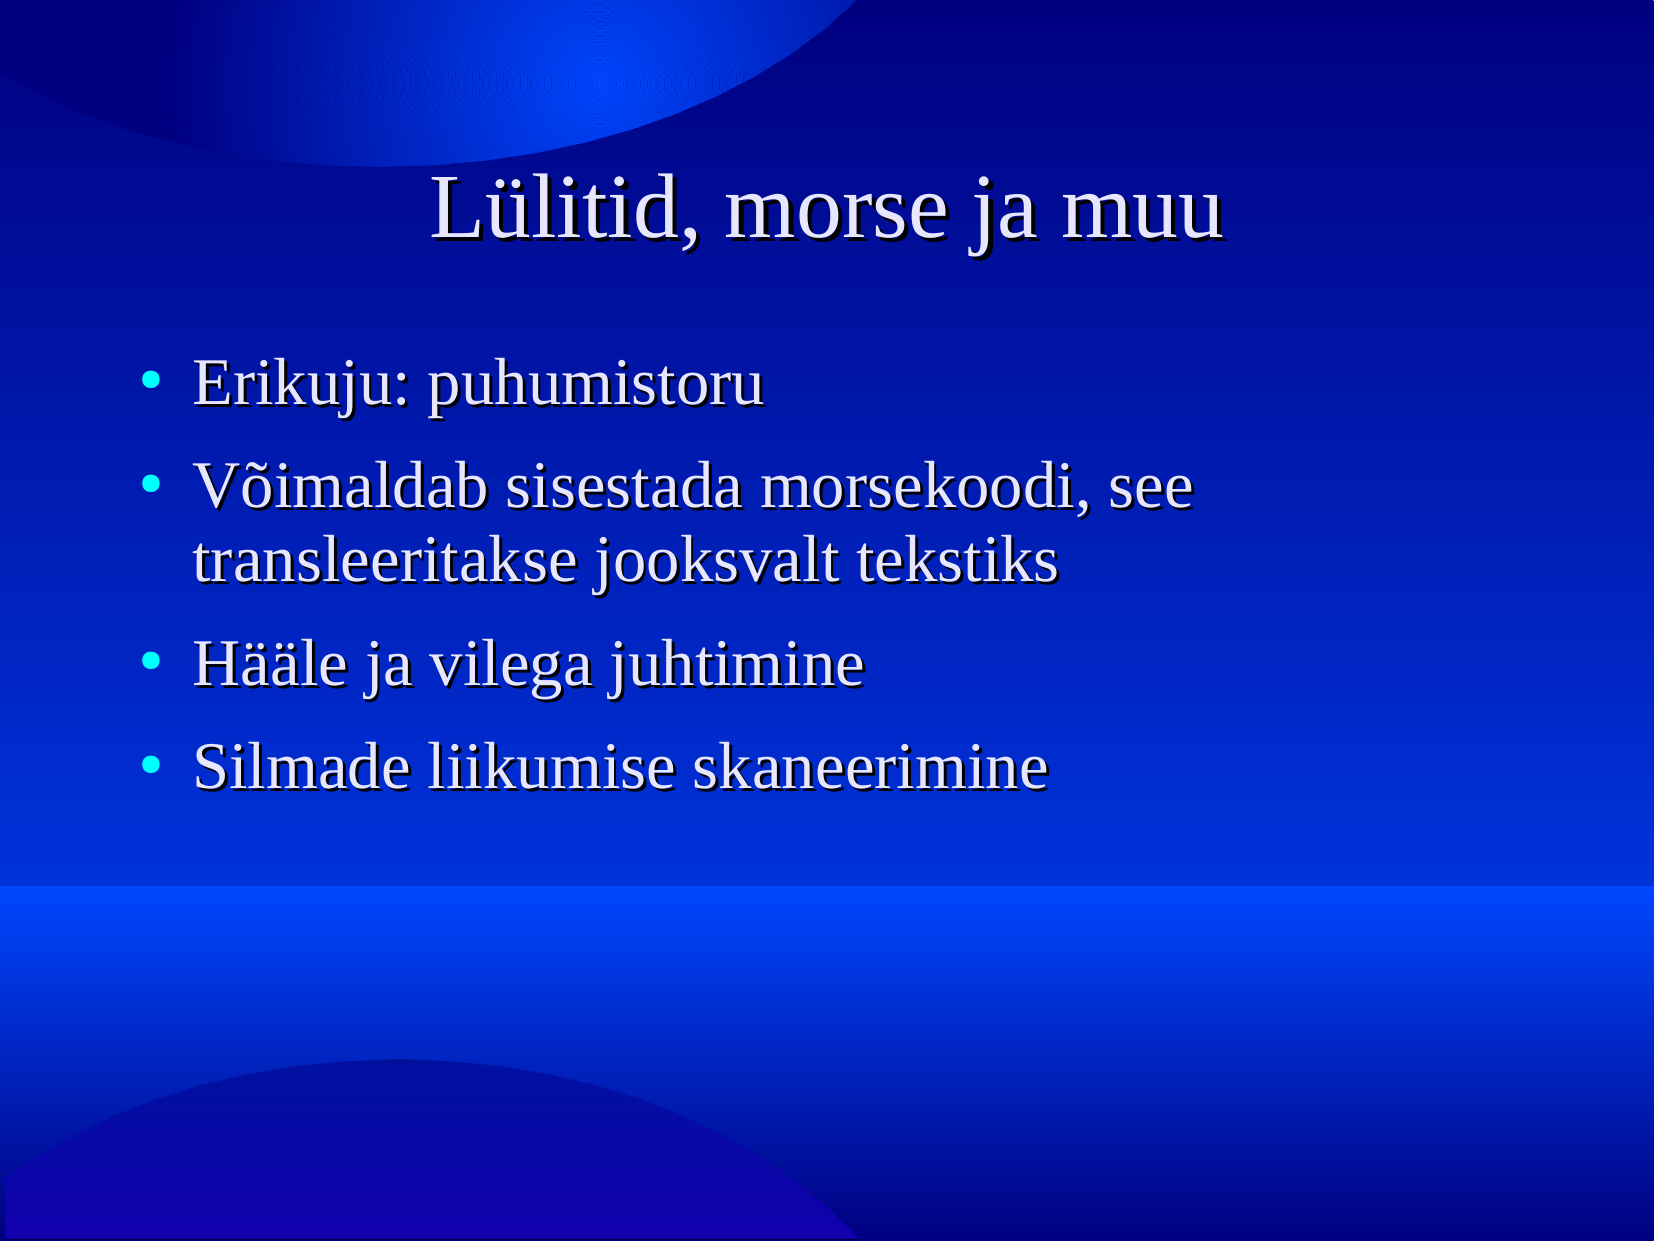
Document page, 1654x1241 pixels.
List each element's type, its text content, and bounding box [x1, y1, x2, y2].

title Lülitid, morse ja muu [121, 102, 1534, 311]
list Erikuju: puhumistoru Võimaldab sisestada morsekoodi, see transleeritakse jooksvalt tekstiks Hääle ja vilega juhtimine Silmade liikumise skaneerimine [121, 344, 1534, 1127]
